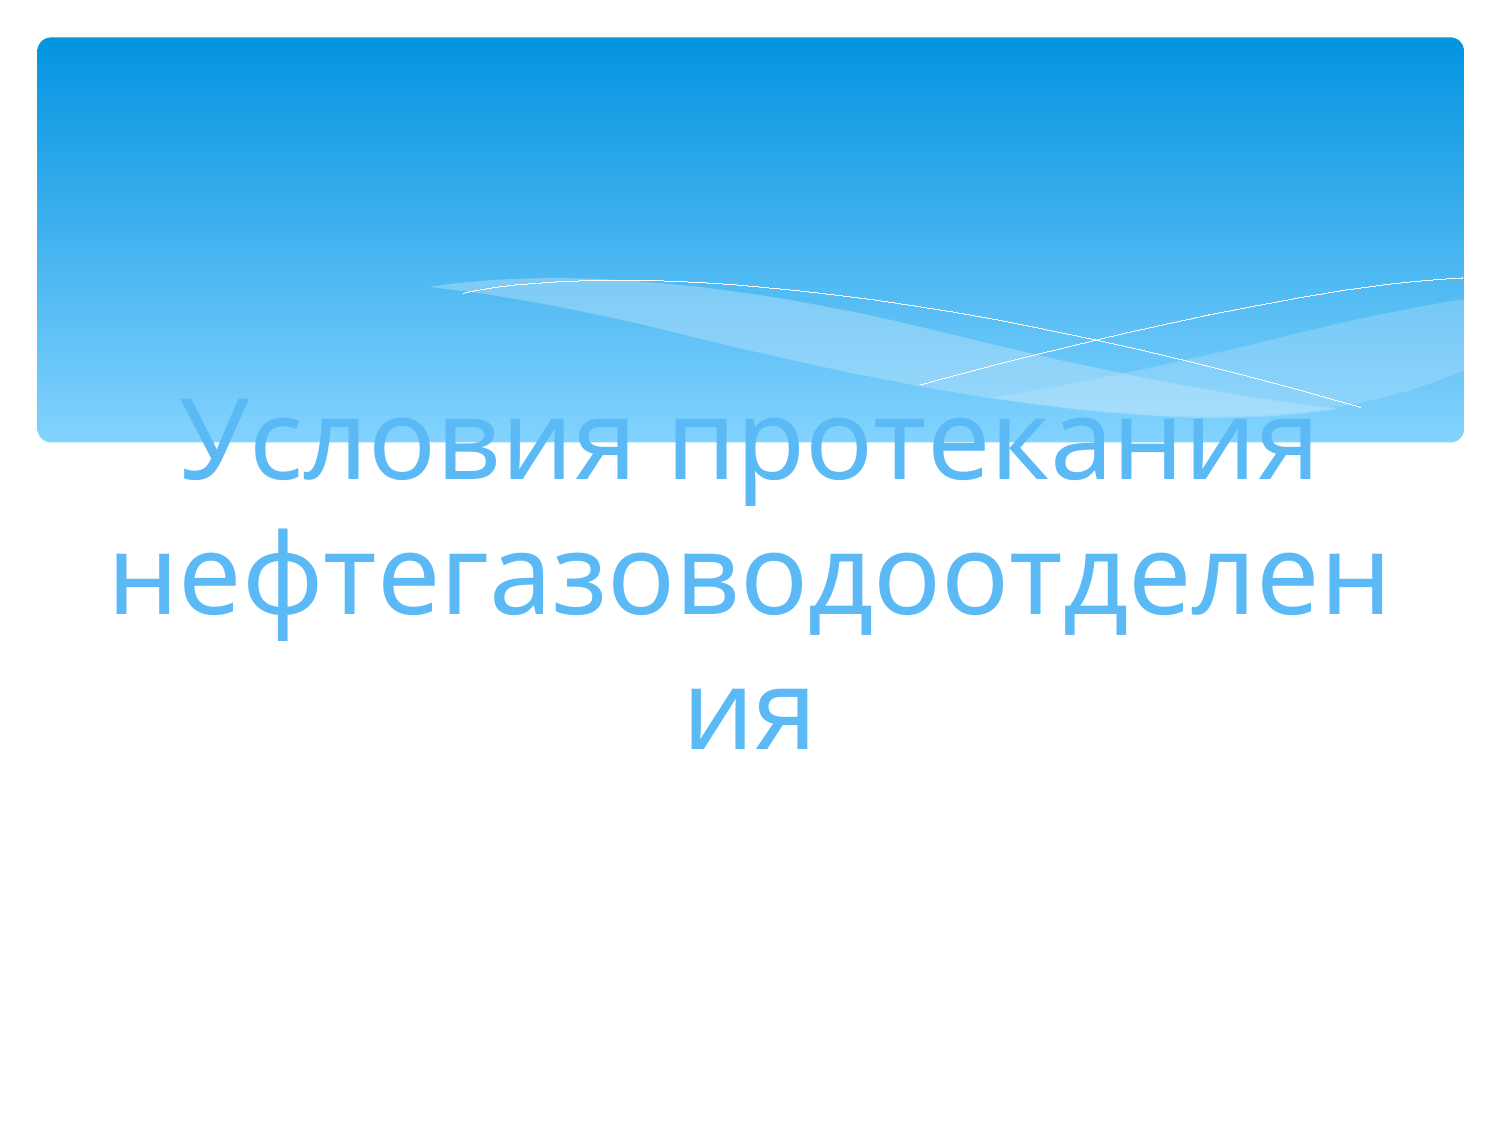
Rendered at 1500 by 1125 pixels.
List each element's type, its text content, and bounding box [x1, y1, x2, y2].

title Условия протекания нефтегазоводоотделения [75, 359, 1426, 780]
